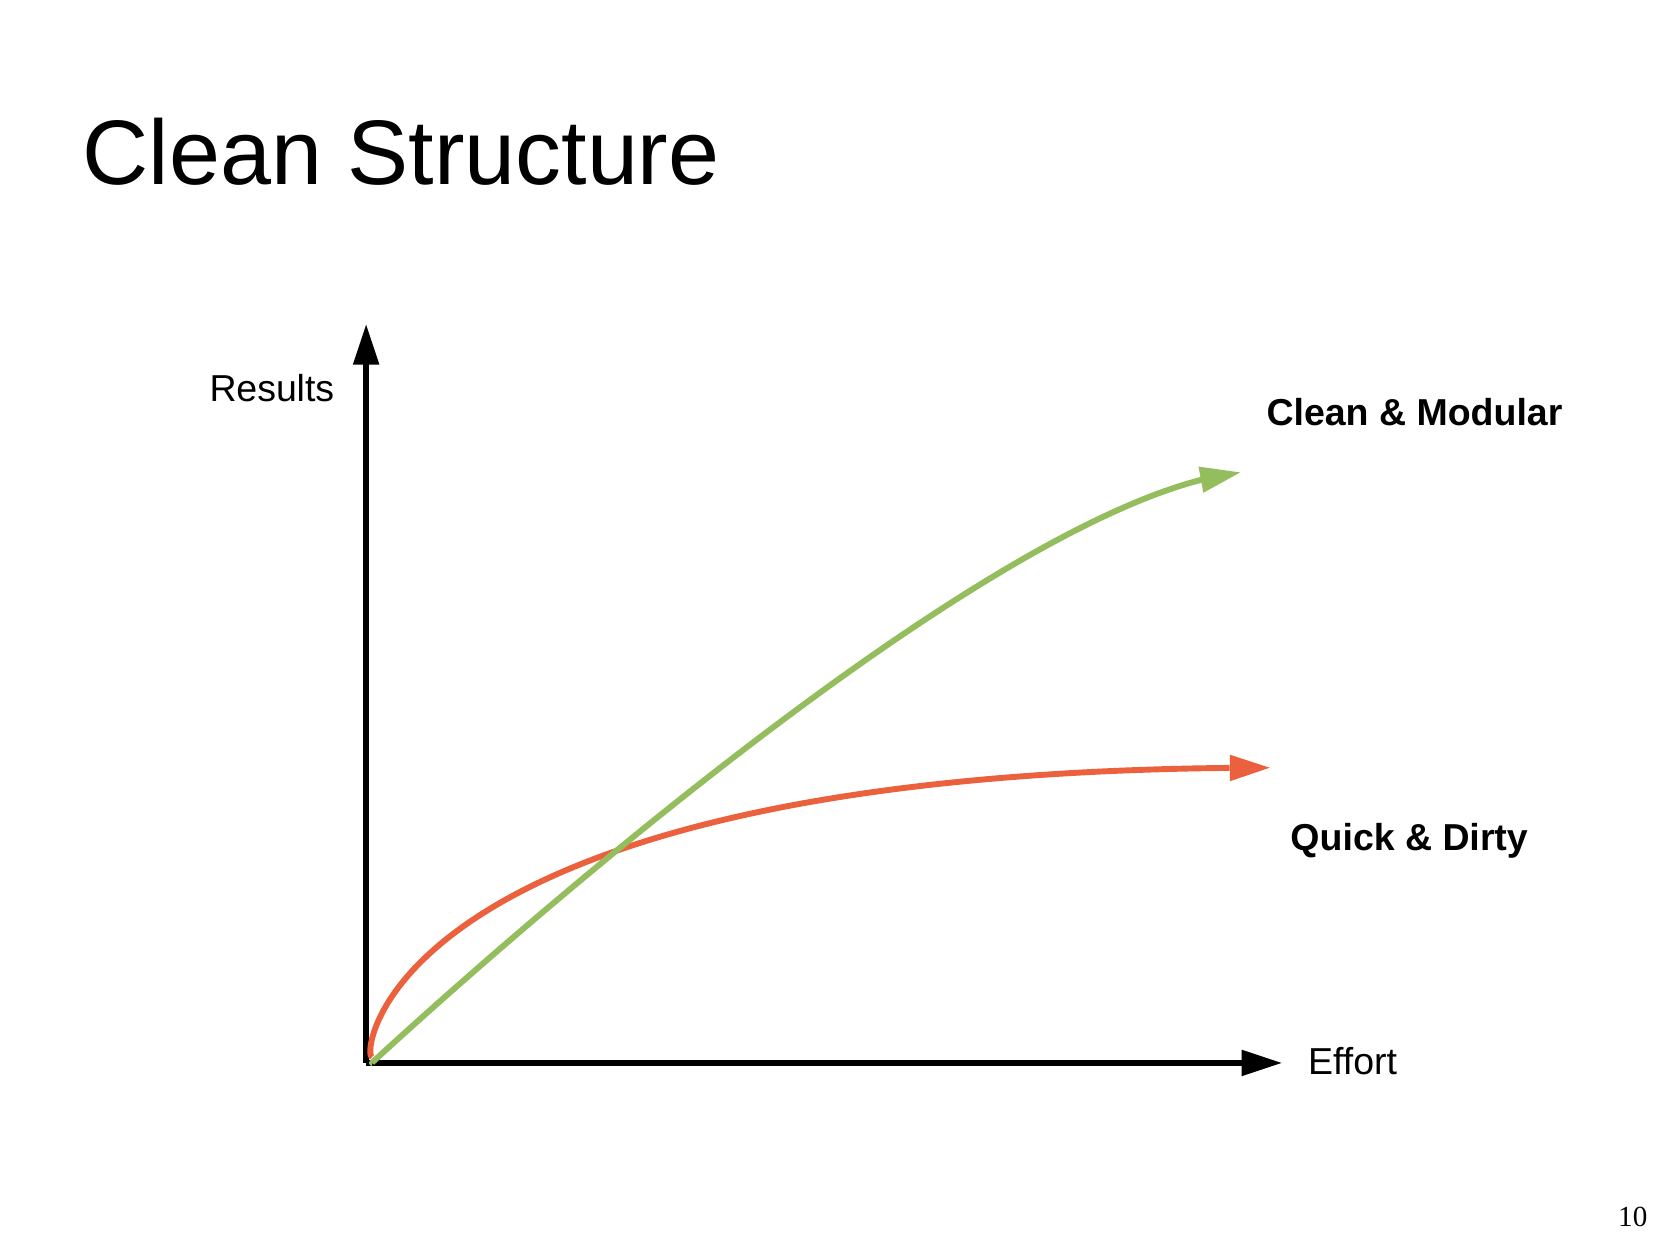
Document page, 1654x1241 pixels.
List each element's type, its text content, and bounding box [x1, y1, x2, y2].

text_box Effort [1293, 1033, 1447, 1123]
text_box Clean & Modular [1251, 383, 1406, 473]
title Clean Structure [82, 49, 1565, 257]
text_box Quick & Dirty [1275, 809, 1430, 898]
text_box Results [194, 360, 349, 449]
